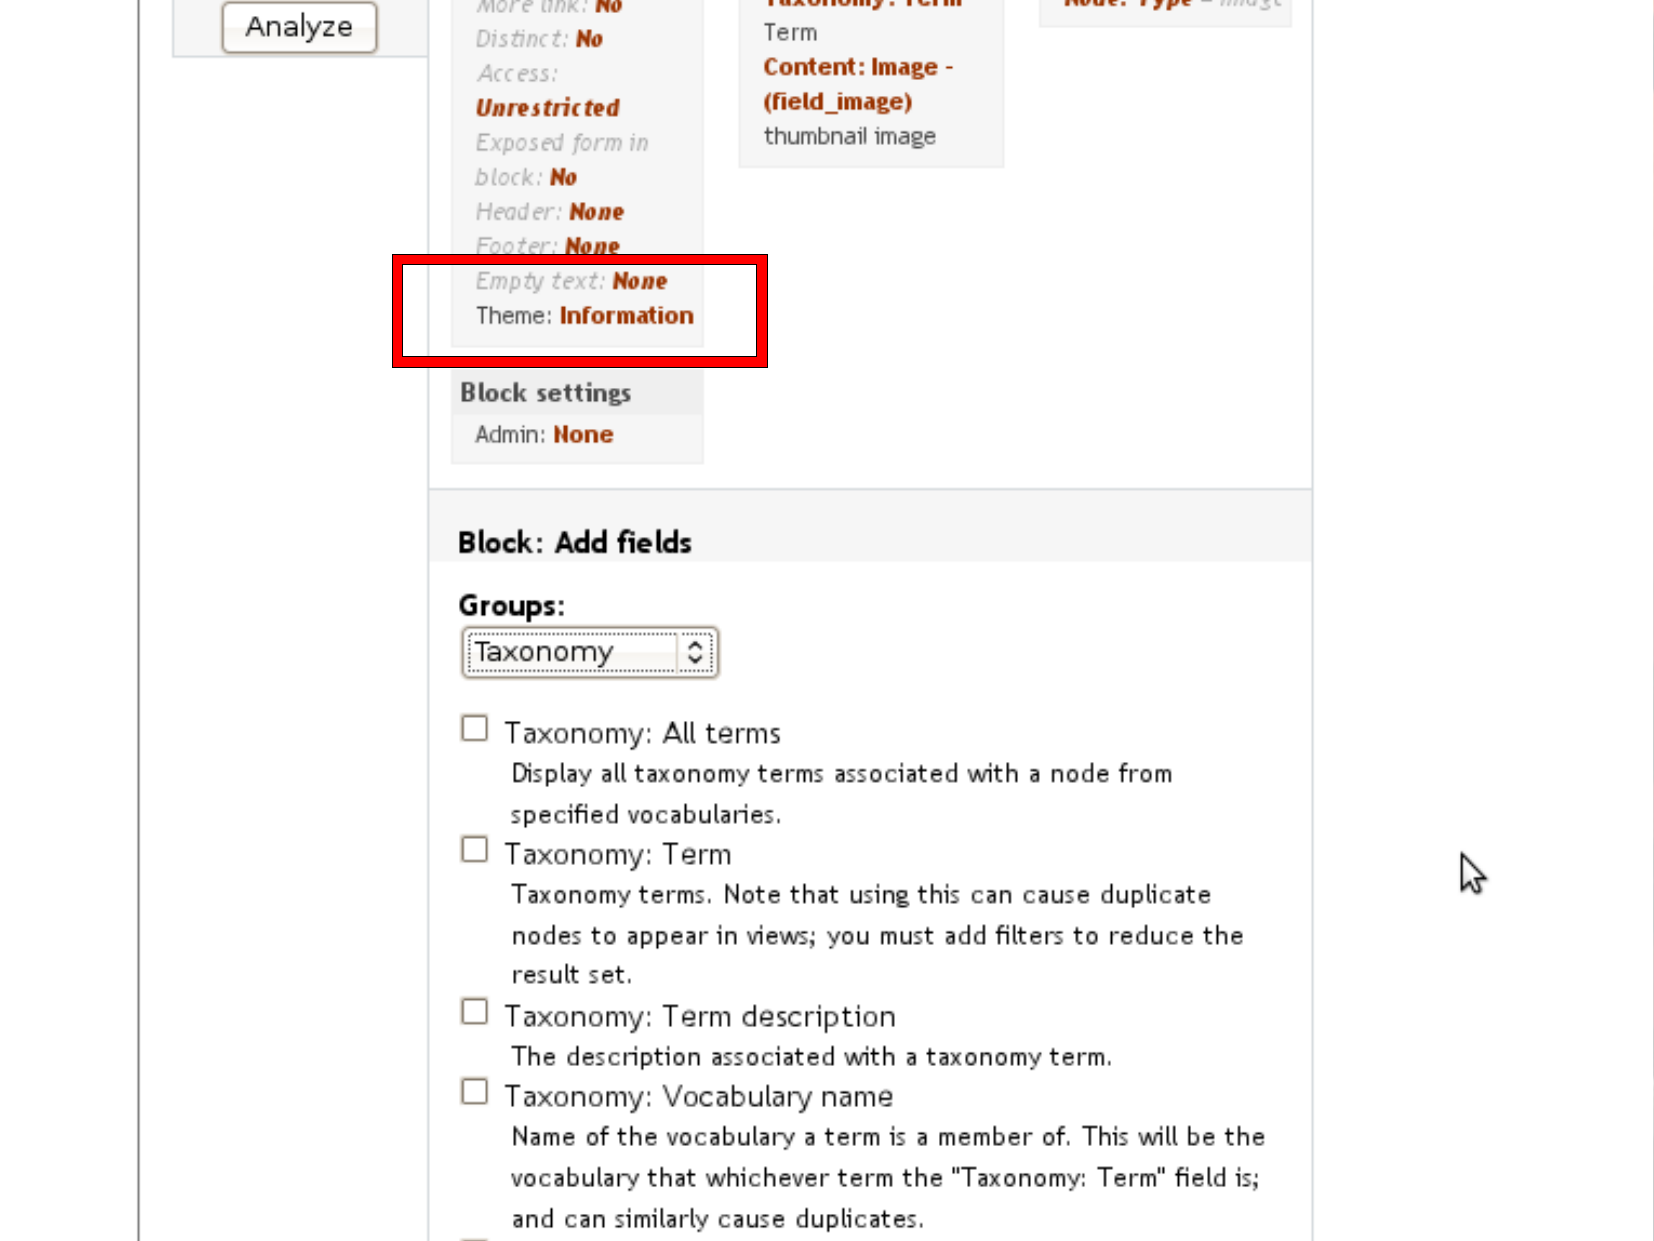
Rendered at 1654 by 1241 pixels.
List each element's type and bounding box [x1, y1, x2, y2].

text_box [392, 254, 768, 368]
picture [0, 0, 1654, 1241]
